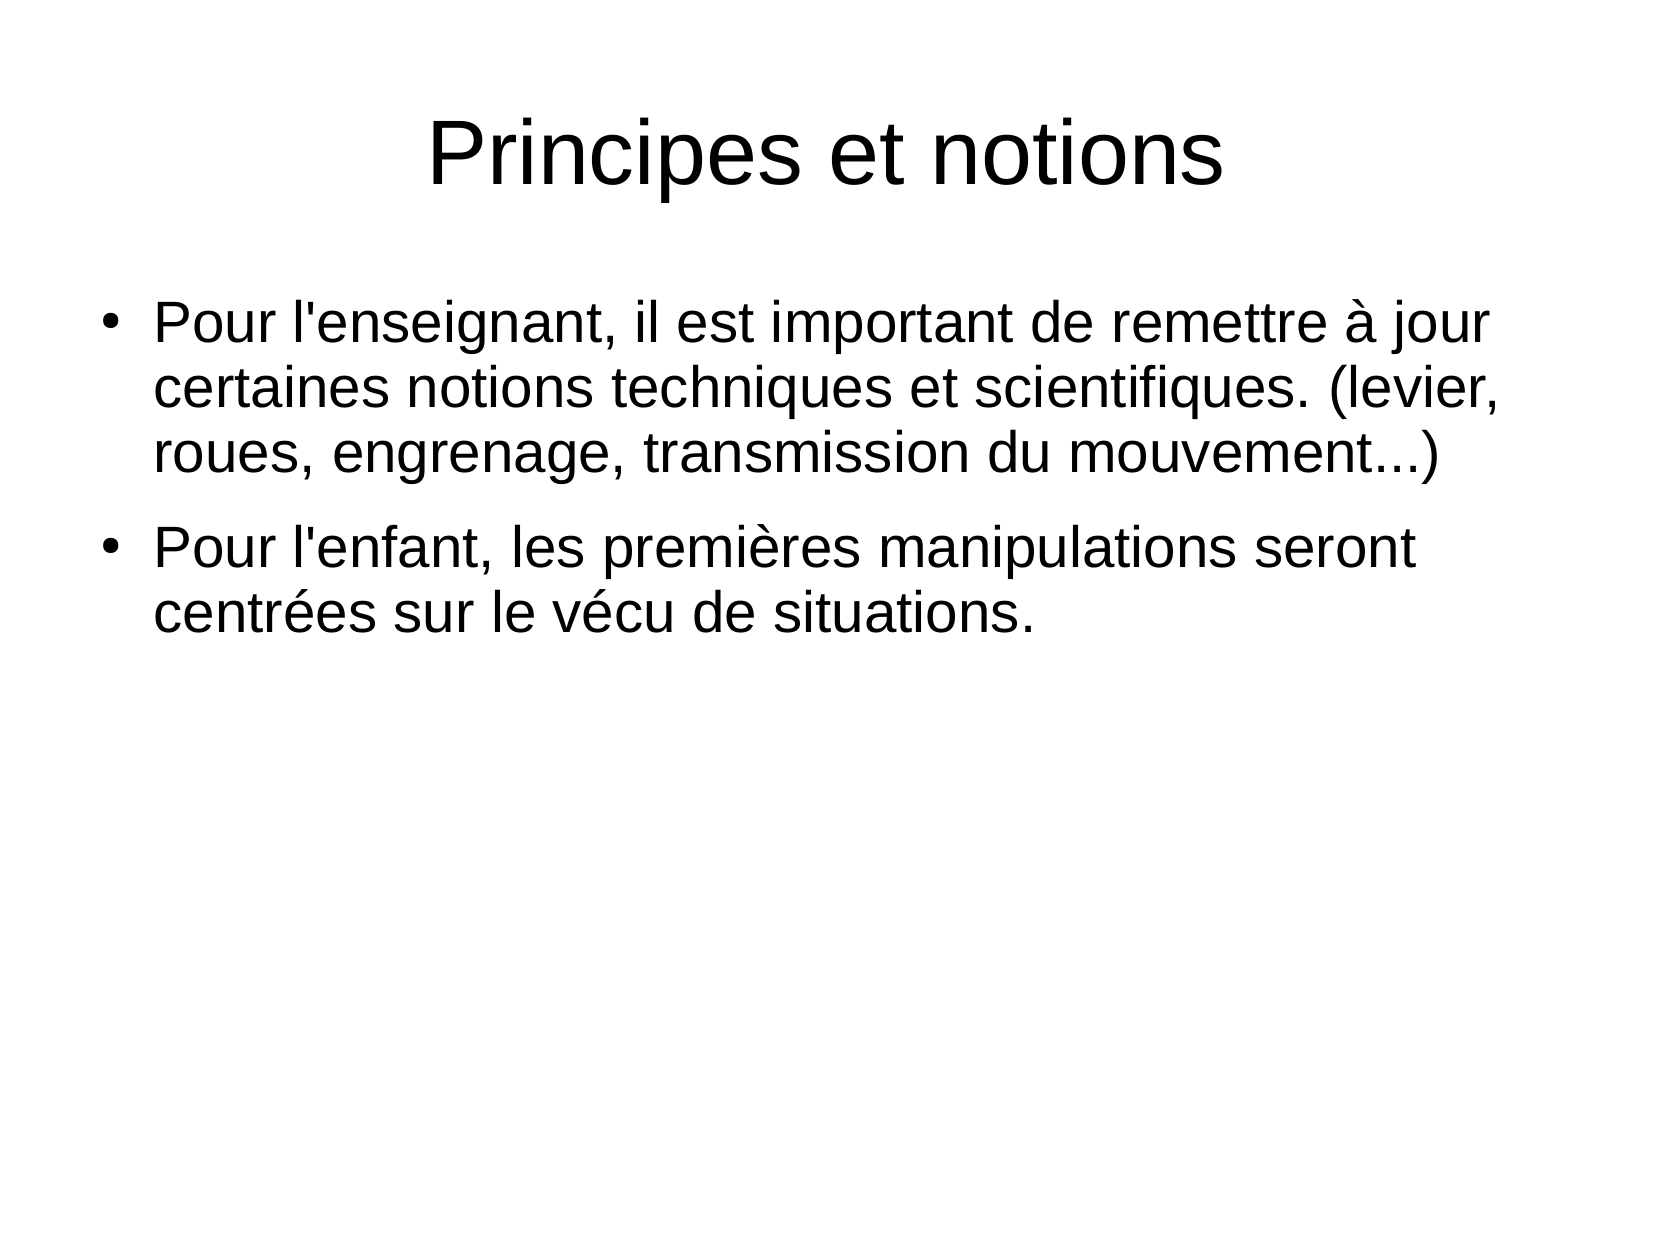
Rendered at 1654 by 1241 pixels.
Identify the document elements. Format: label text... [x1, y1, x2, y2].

title Principes et notions [82, 49, 1571, 257]
list Pour l'enseignant, il est important de remettre à jour certaines notions techniques et scientifiques. (levier, roues, engrenage, transmission du mouvement...) Pour l'enfant, les premières manipulations seront centrées sur le vécu de situations. [82, 290, 1565, 1093]
